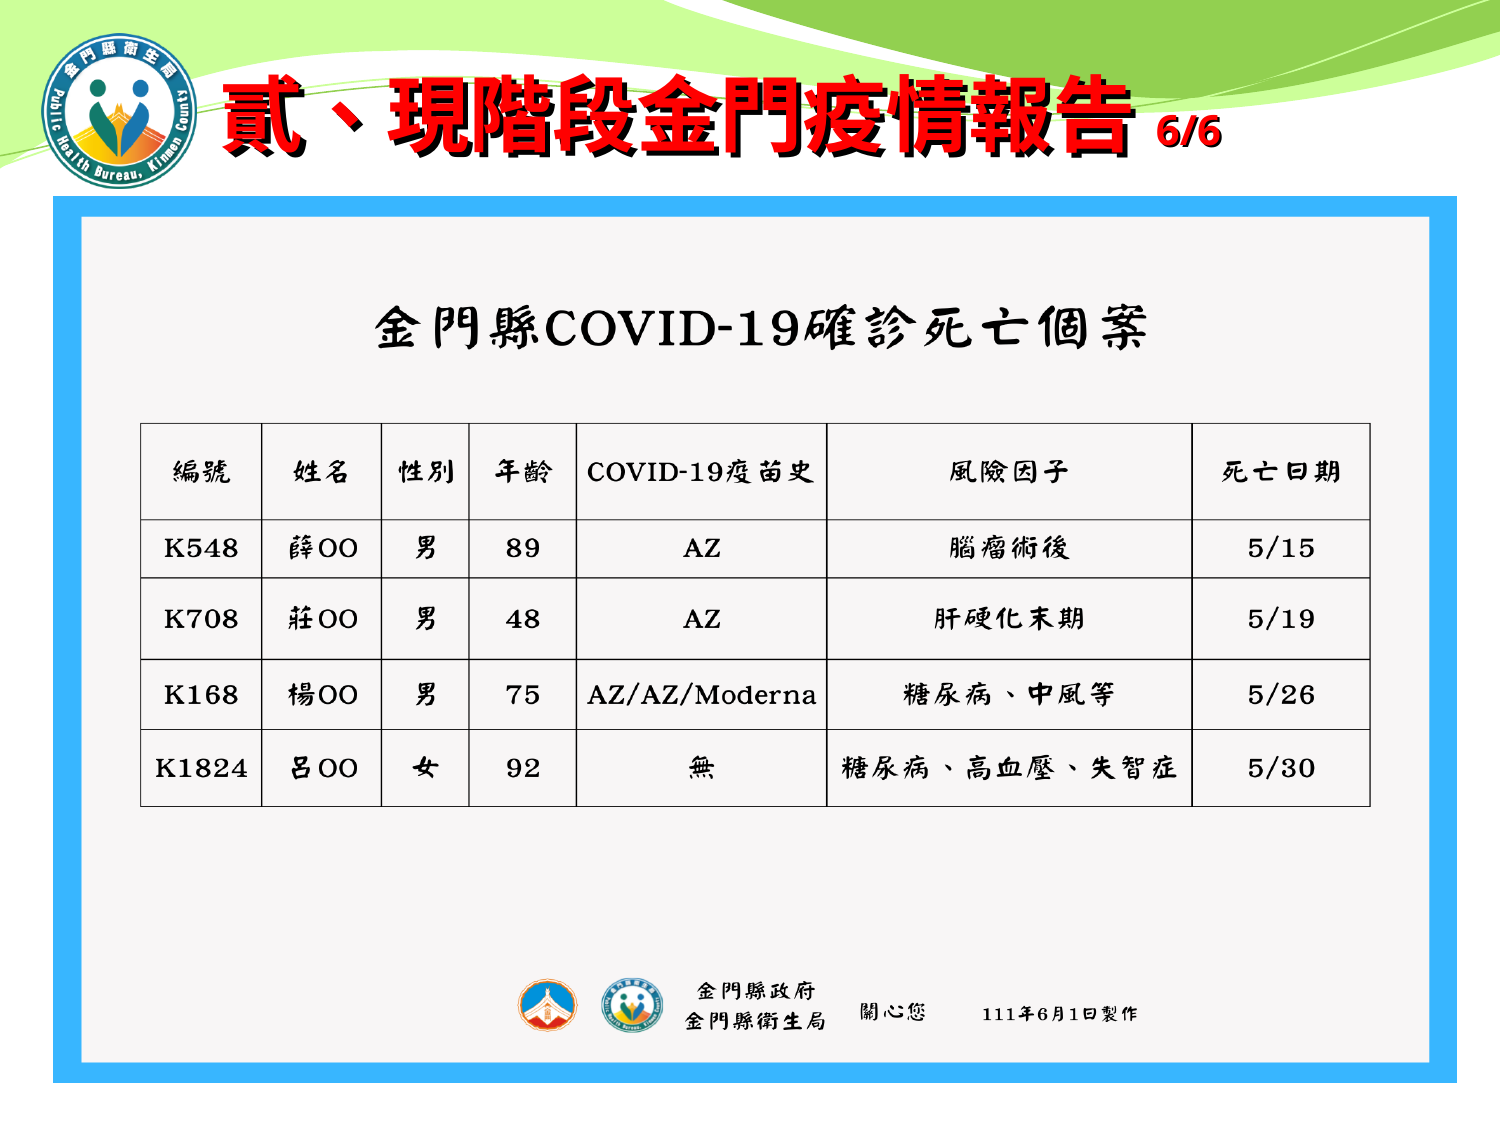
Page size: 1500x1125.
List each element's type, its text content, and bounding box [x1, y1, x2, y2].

text_box 貳、現階段金門疫情報告6/6 [147, 54, 1294, 171]
picture [41, 33, 197, 189]
picture [53, 196, 1457, 1083]
